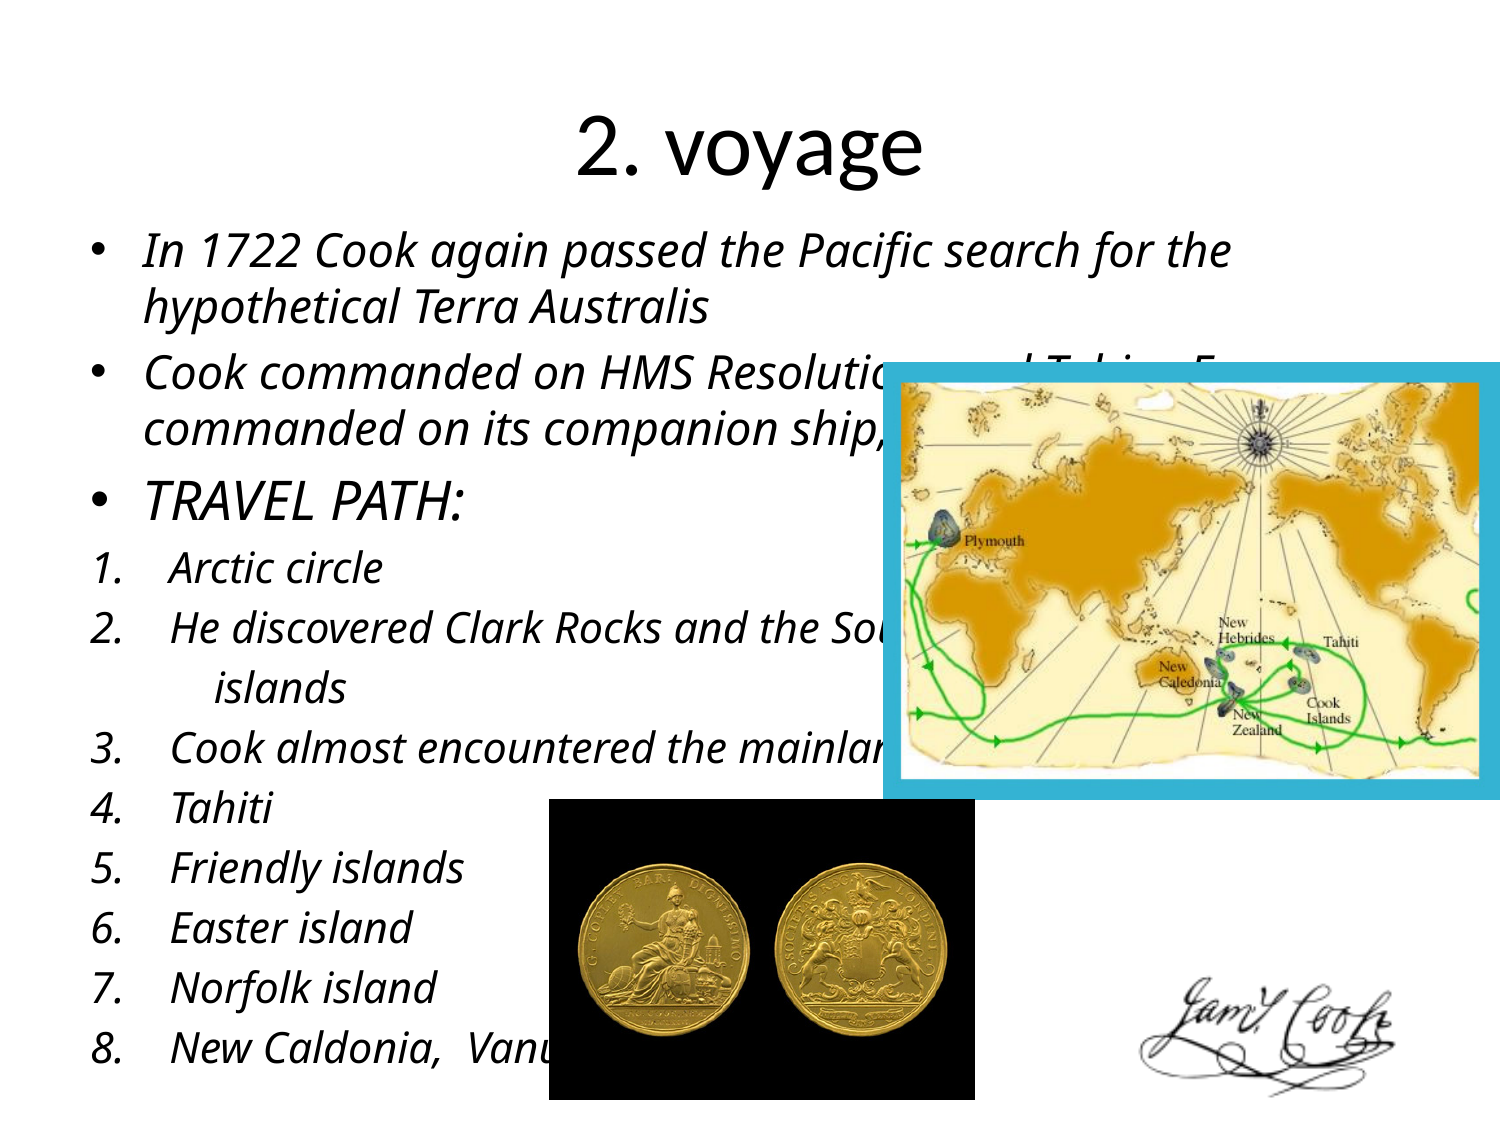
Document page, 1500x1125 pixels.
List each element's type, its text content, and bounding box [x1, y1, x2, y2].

picture [1137, 974, 1400, 1100]
picture [549, 362, 1500, 1100]
list In 1722 Cook again passed the Pacific search for the hypothetical Terra Australis Cook commanded on HMS Resolutiom and Tobias Furneaux commanded on its companion ship, HMS Advanture TRAVEL PATH: Arctic circle He discovered Clark Rocks and the South Sandwich islands Cook almost encountered the mainland of Antarctita Tahiti Friendly islands Easter island Norfolk island New Caldonia, Vanuatu [75, 212, 1425, 1125]
title 2. voyage [75, 45, 1425, 212]
